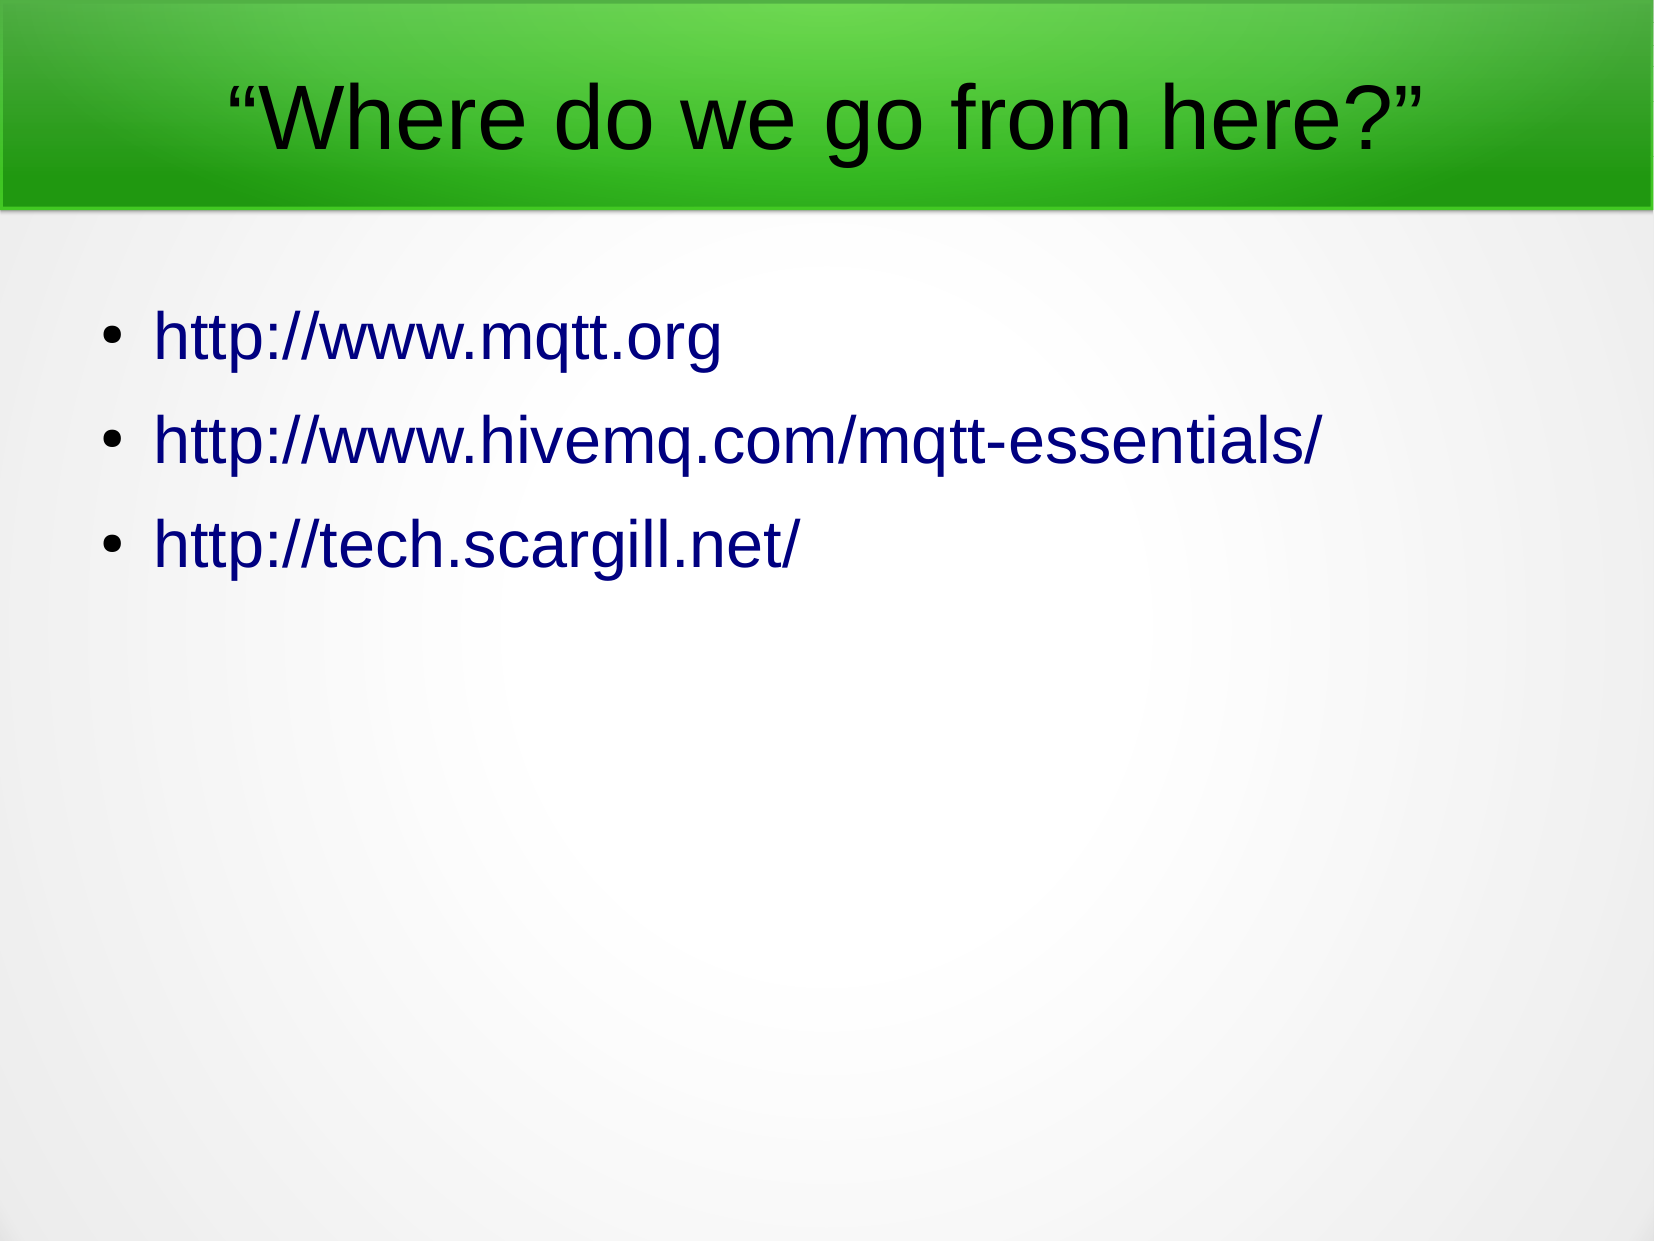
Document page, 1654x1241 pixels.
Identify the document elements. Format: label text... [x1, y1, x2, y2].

list http://www.mqtt.org http://www.hivemq.com/mqtt-essentials/ http://tech.scargill.net/ [82, 299, 1571, 1019]
title “Where do we go from here?” [82, 47, 1571, 189]
